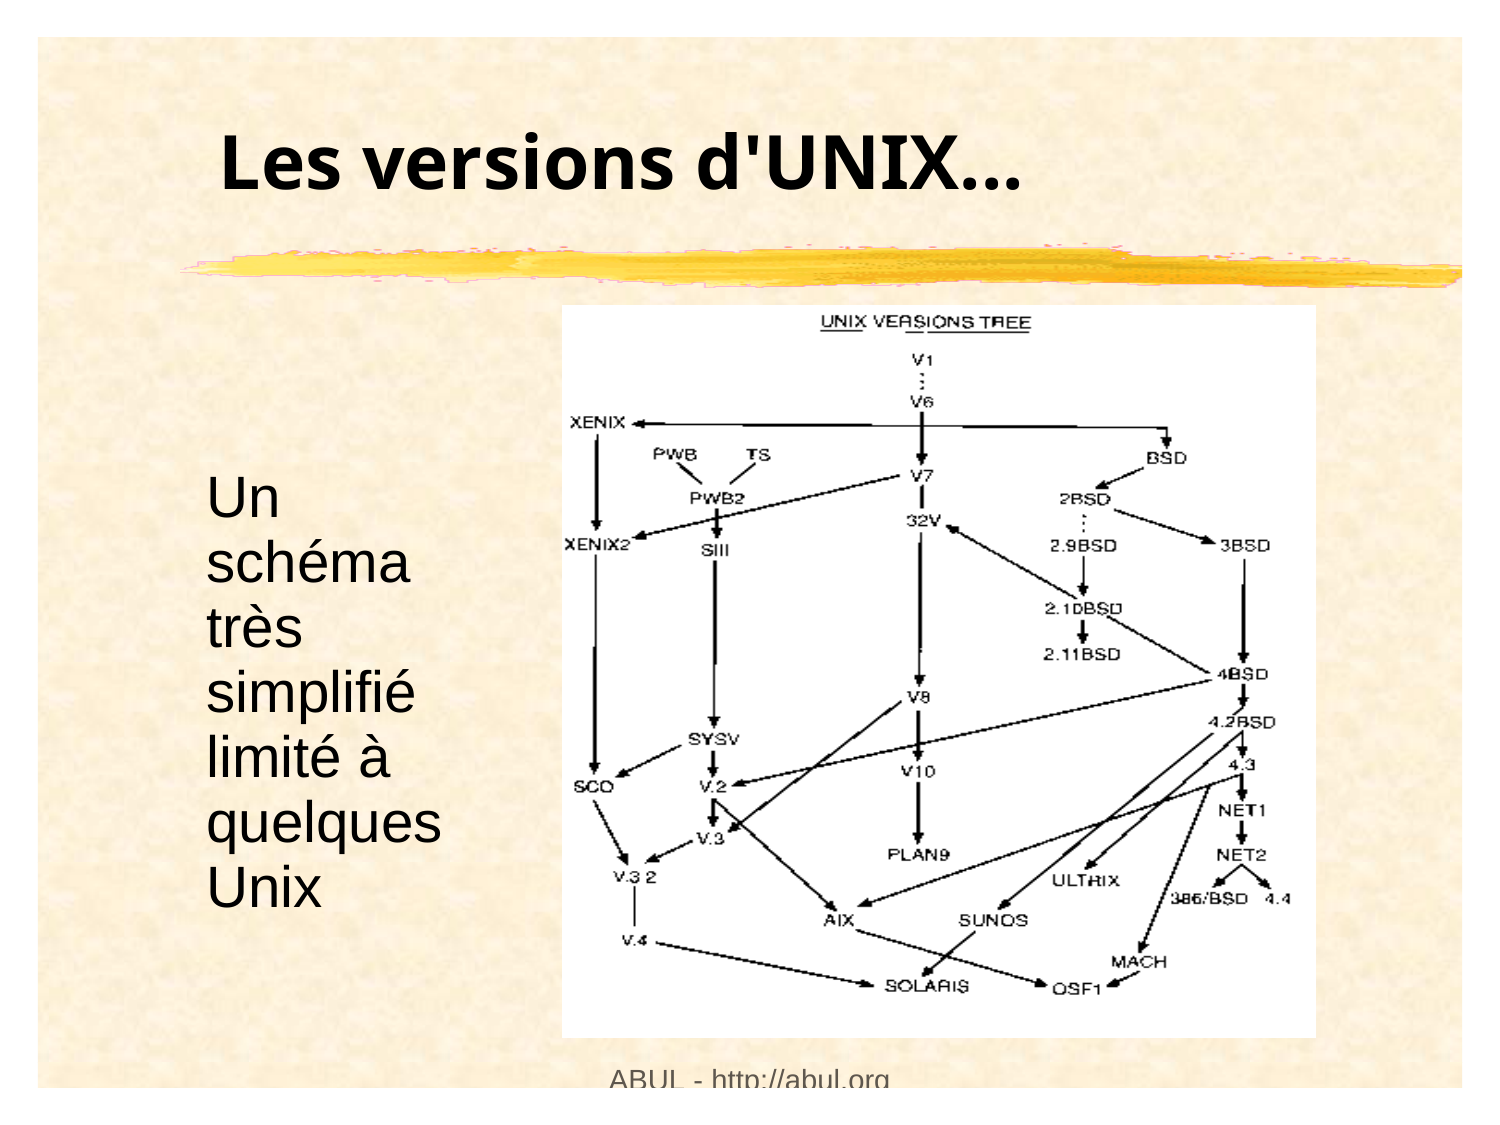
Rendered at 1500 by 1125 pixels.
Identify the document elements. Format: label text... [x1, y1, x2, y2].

title Les versions d'UNIX... [203, 72, 1312, 248]
text_box Un schéma très simplifié limité à quelques Unix [191, 457, 506, 981]
picture [878, 1076, 886, 1088]
picture [788, 1082, 795, 1088]
picture [614, 1073, 621, 1082]
picture [633, 1072, 642, 1078]
picture [633, 1081, 643, 1088]
picture [37, 37, 1463, 1088]
picture [716, 1076, 723, 1088]
picture [748, 1076, 755, 1088]
picture [732, 1076, 737, 1088]
picture [612, 1084, 624, 1088]
picture [806, 1076, 813, 1088]
picture [852, 1076, 860, 1088]
